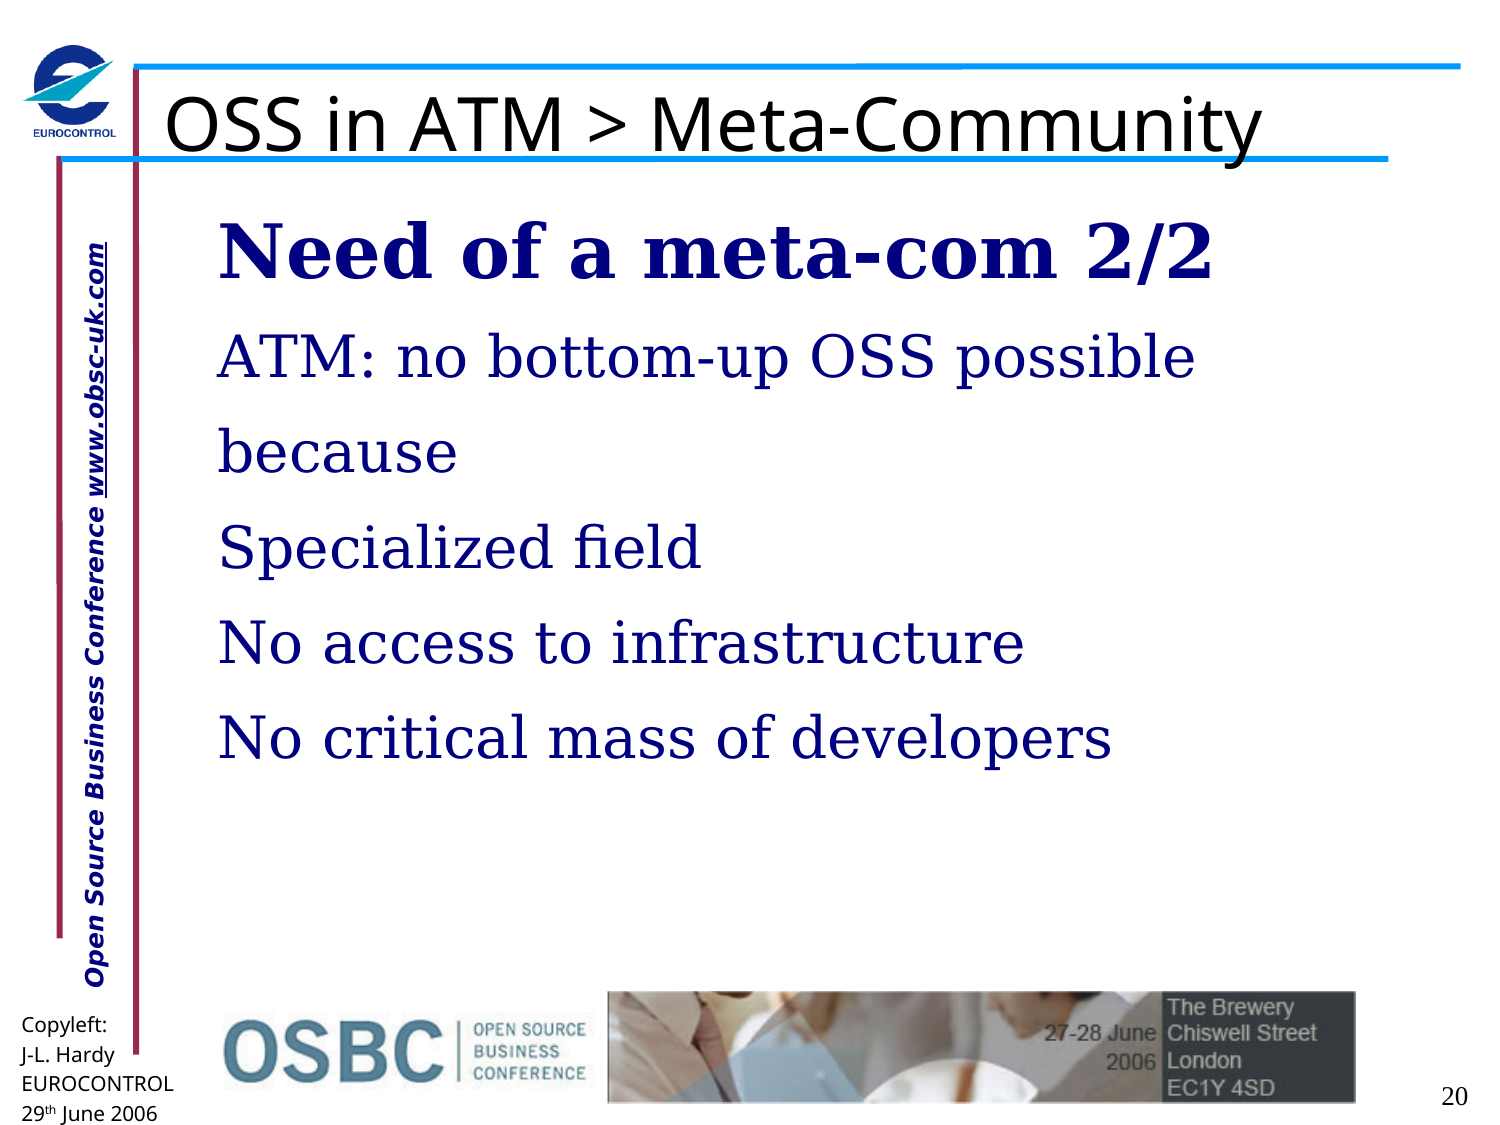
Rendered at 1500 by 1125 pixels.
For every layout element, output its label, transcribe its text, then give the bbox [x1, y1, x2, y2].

picture [201, 991, 1356, 1104]
picture [22, 45, 116, 137]
list Need of a meta-com 2/2 ATM: no bottom-up OSS possible because Specialized field No access to infrastructure No critical mass of developers [182, 207, 1398, 898]
